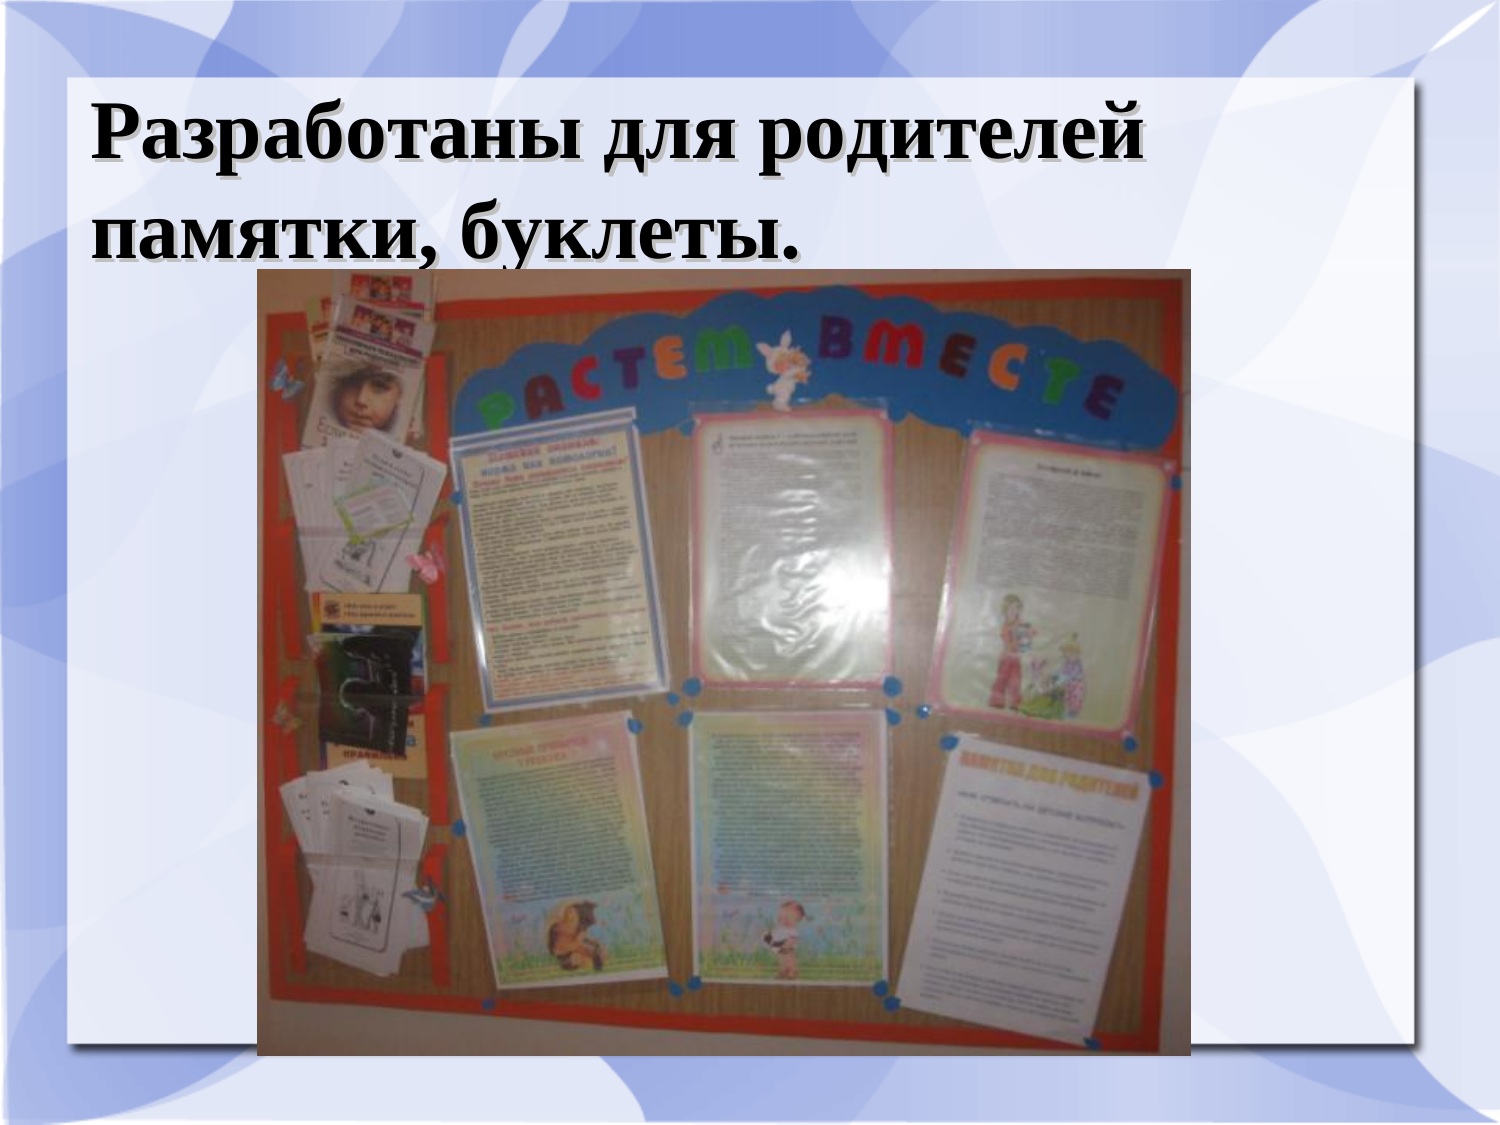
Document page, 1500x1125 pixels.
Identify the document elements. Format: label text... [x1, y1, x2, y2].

picture [0, 0, 1500, 1125]
title Разработаны для родителей памятки, буклеты. [75, 62, 1426, 288]
text_box [257, 269, 1191, 1056]
